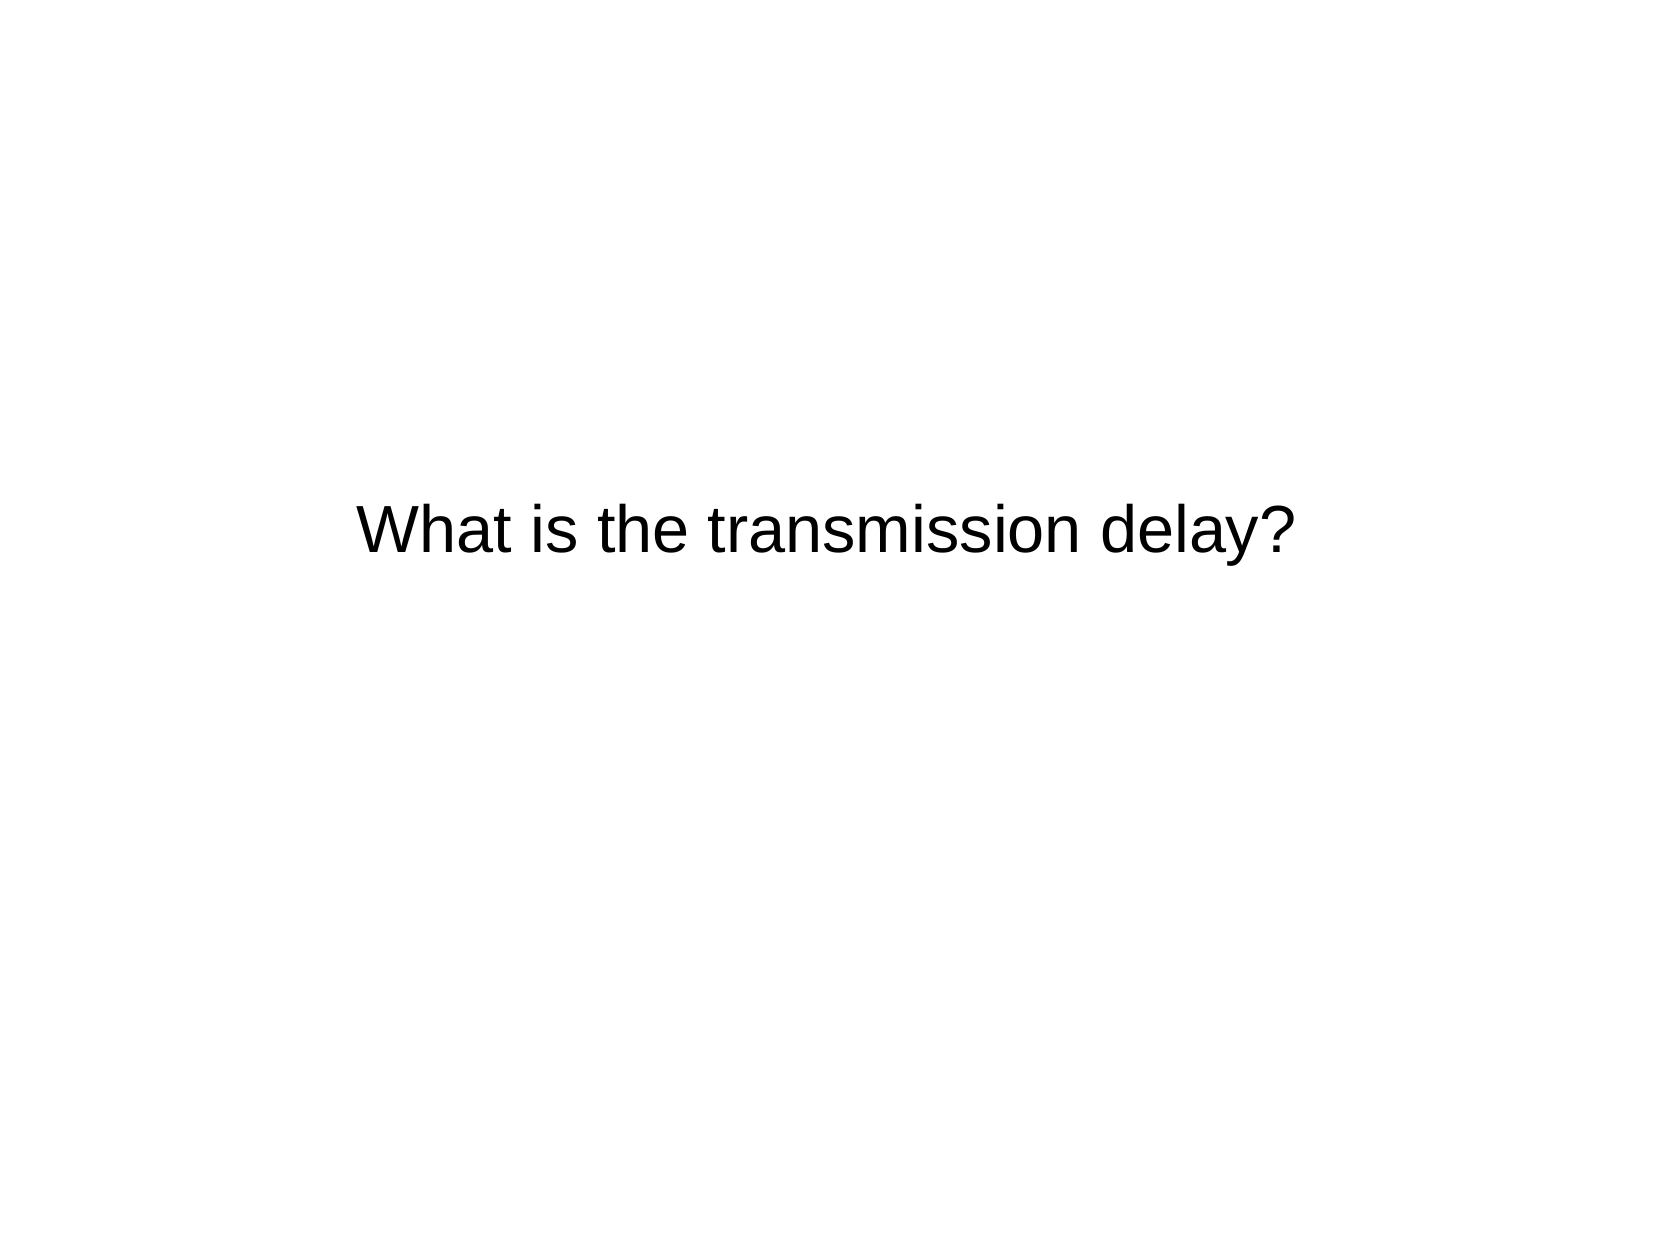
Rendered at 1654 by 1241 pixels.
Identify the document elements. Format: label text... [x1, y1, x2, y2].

subtitle What is the transmission delay? [82, 49, 1571, 1010]
